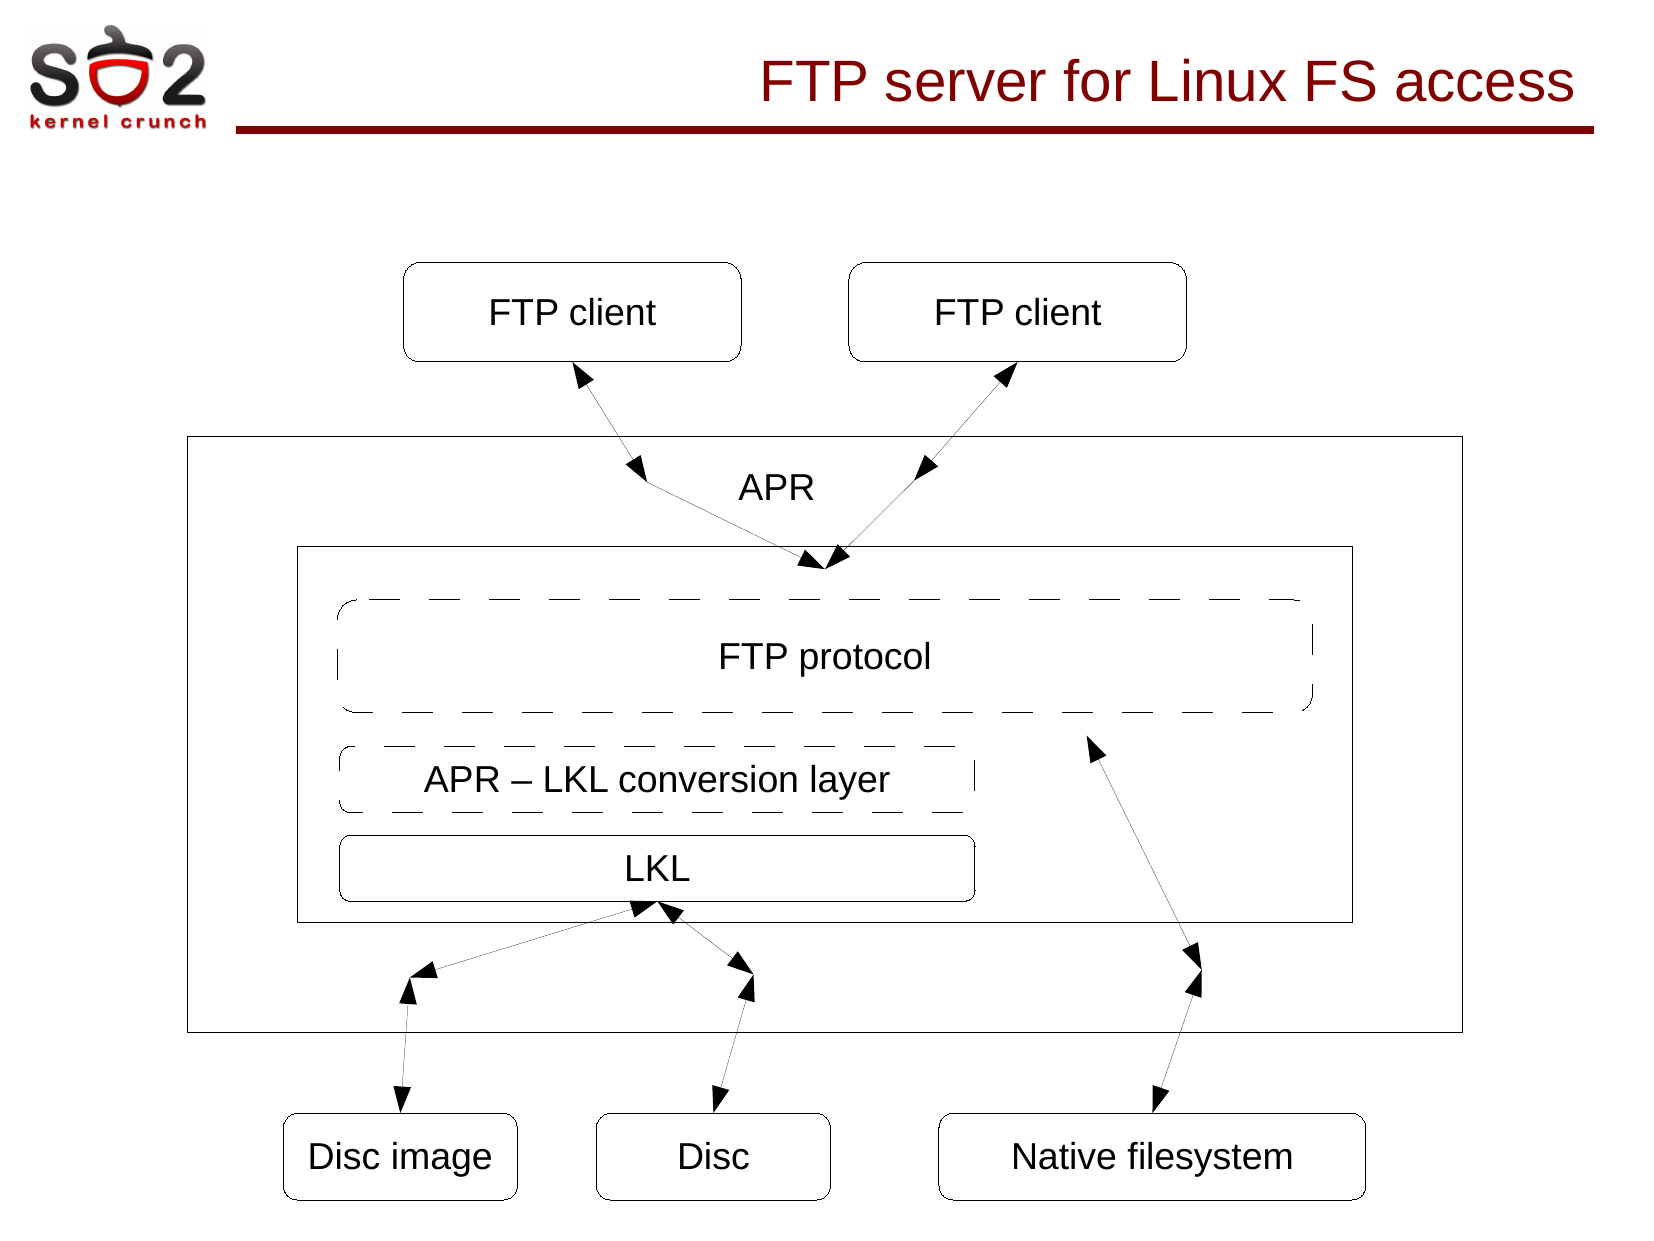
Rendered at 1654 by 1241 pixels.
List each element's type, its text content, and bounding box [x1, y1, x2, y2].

text_box Disc image [283, 1113, 518, 1201]
text_box Native filesystem [938, 1113, 1366, 1201]
picture [29, 23, 88, 130]
title FTP server for Linux FS access [88, 0, 1577, 163]
text_box FTP client [403, 262, 742, 362]
text_box LKL [339, 835, 976, 902]
text_box FTP protocol [337, 599, 1313, 713]
text_box FTP client [848, 262, 1187, 362]
text_box APR – LKL conversion layer [339, 746, 976, 813]
text_box APR [723, 458, 835, 516]
text_box Disc [596, 1113, 831, 1201]
